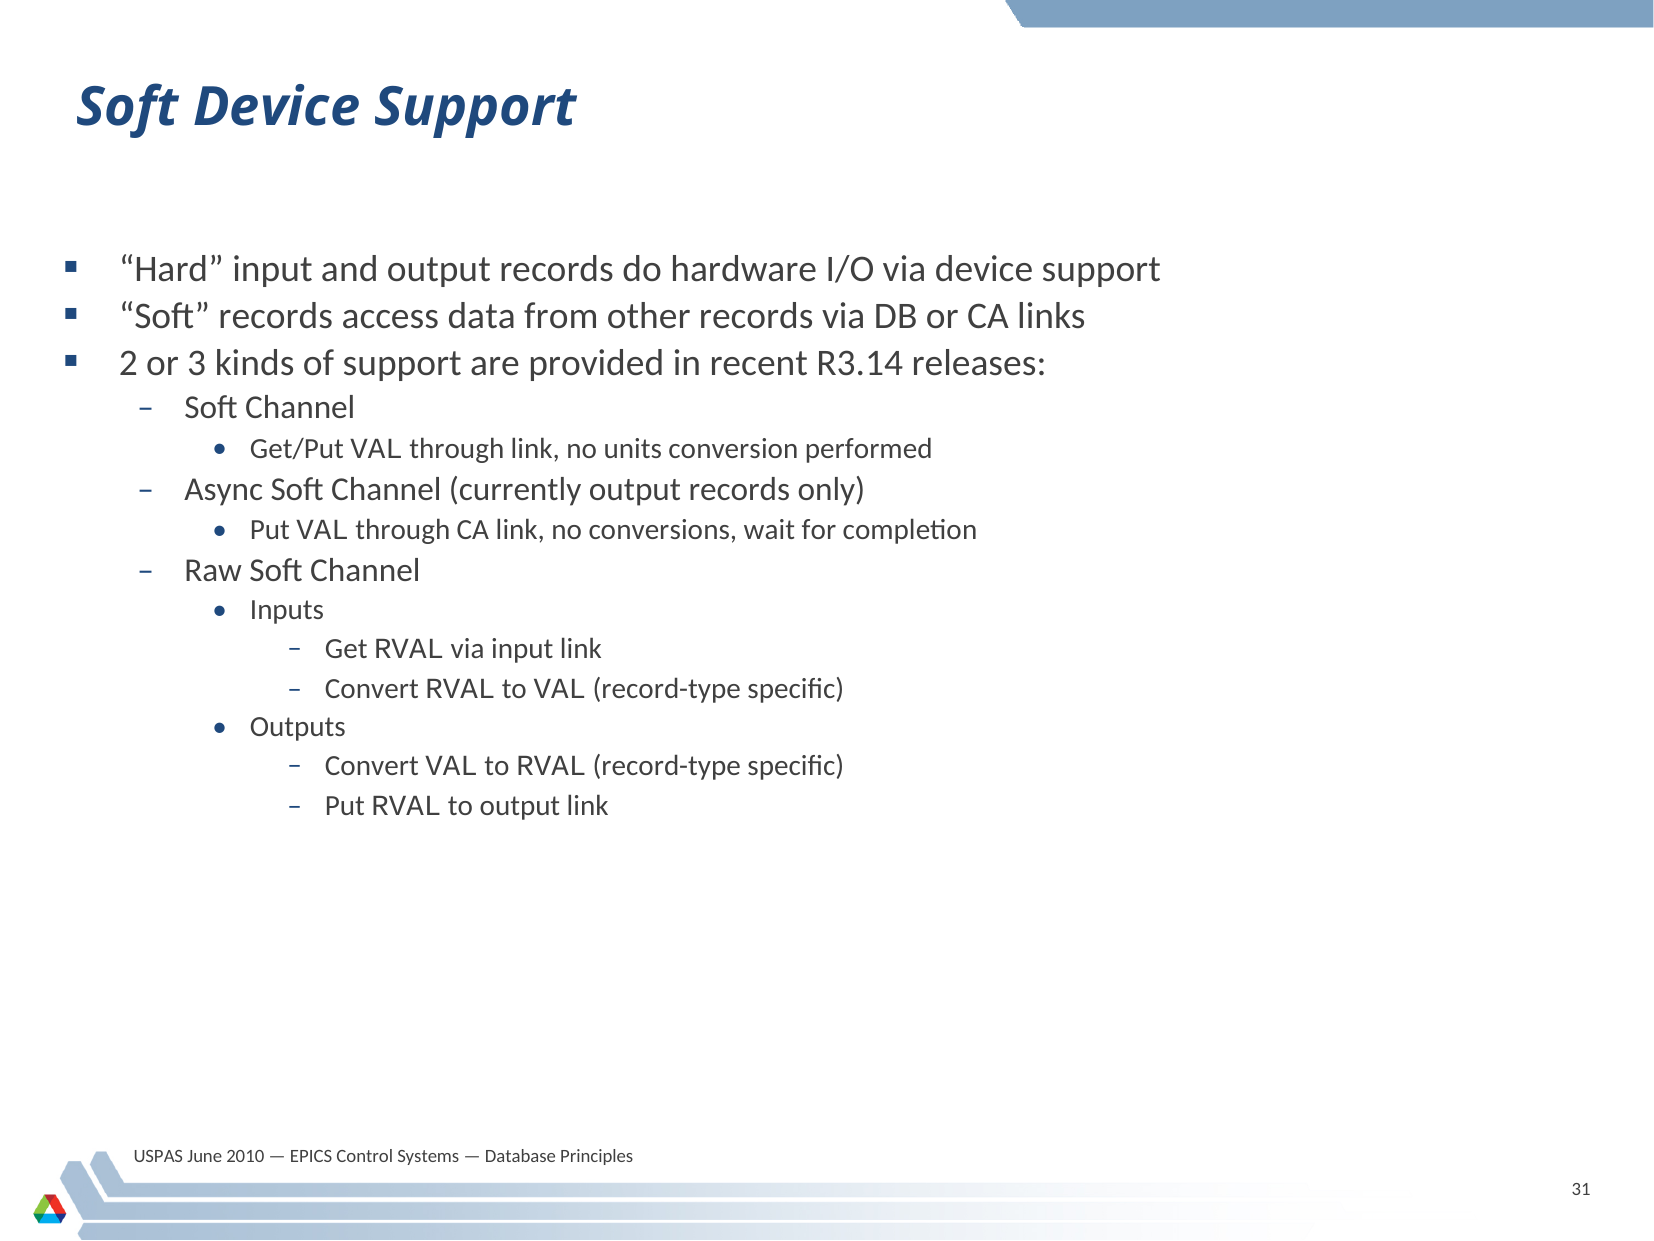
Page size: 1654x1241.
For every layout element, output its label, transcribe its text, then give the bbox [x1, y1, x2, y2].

title Soft Device Support [61, 59, 1500, 138]
picture [0, 0, 1654, 29]
list “Hard” input and output records do hardware I/O via device support “Soft” records access data from other records via DB or CA links 2 or 3 kinds of support are provided in recent R3.14 releases: Soft Channel Get/Put VAL through link, no units conversion performed Async Soft Channel (currently output records only) Put VAL through CA link, no conversions, wait for completion Raw Soft Channel Inputs Get RVAL via input link Convert RVAL to VAL (record-type specific) Outputs Convert VAL to RVAL (record-type specific) Put RVAL to output link [62, 253, 1498, 875]
picture [0, 1143, 1654, 1240]
